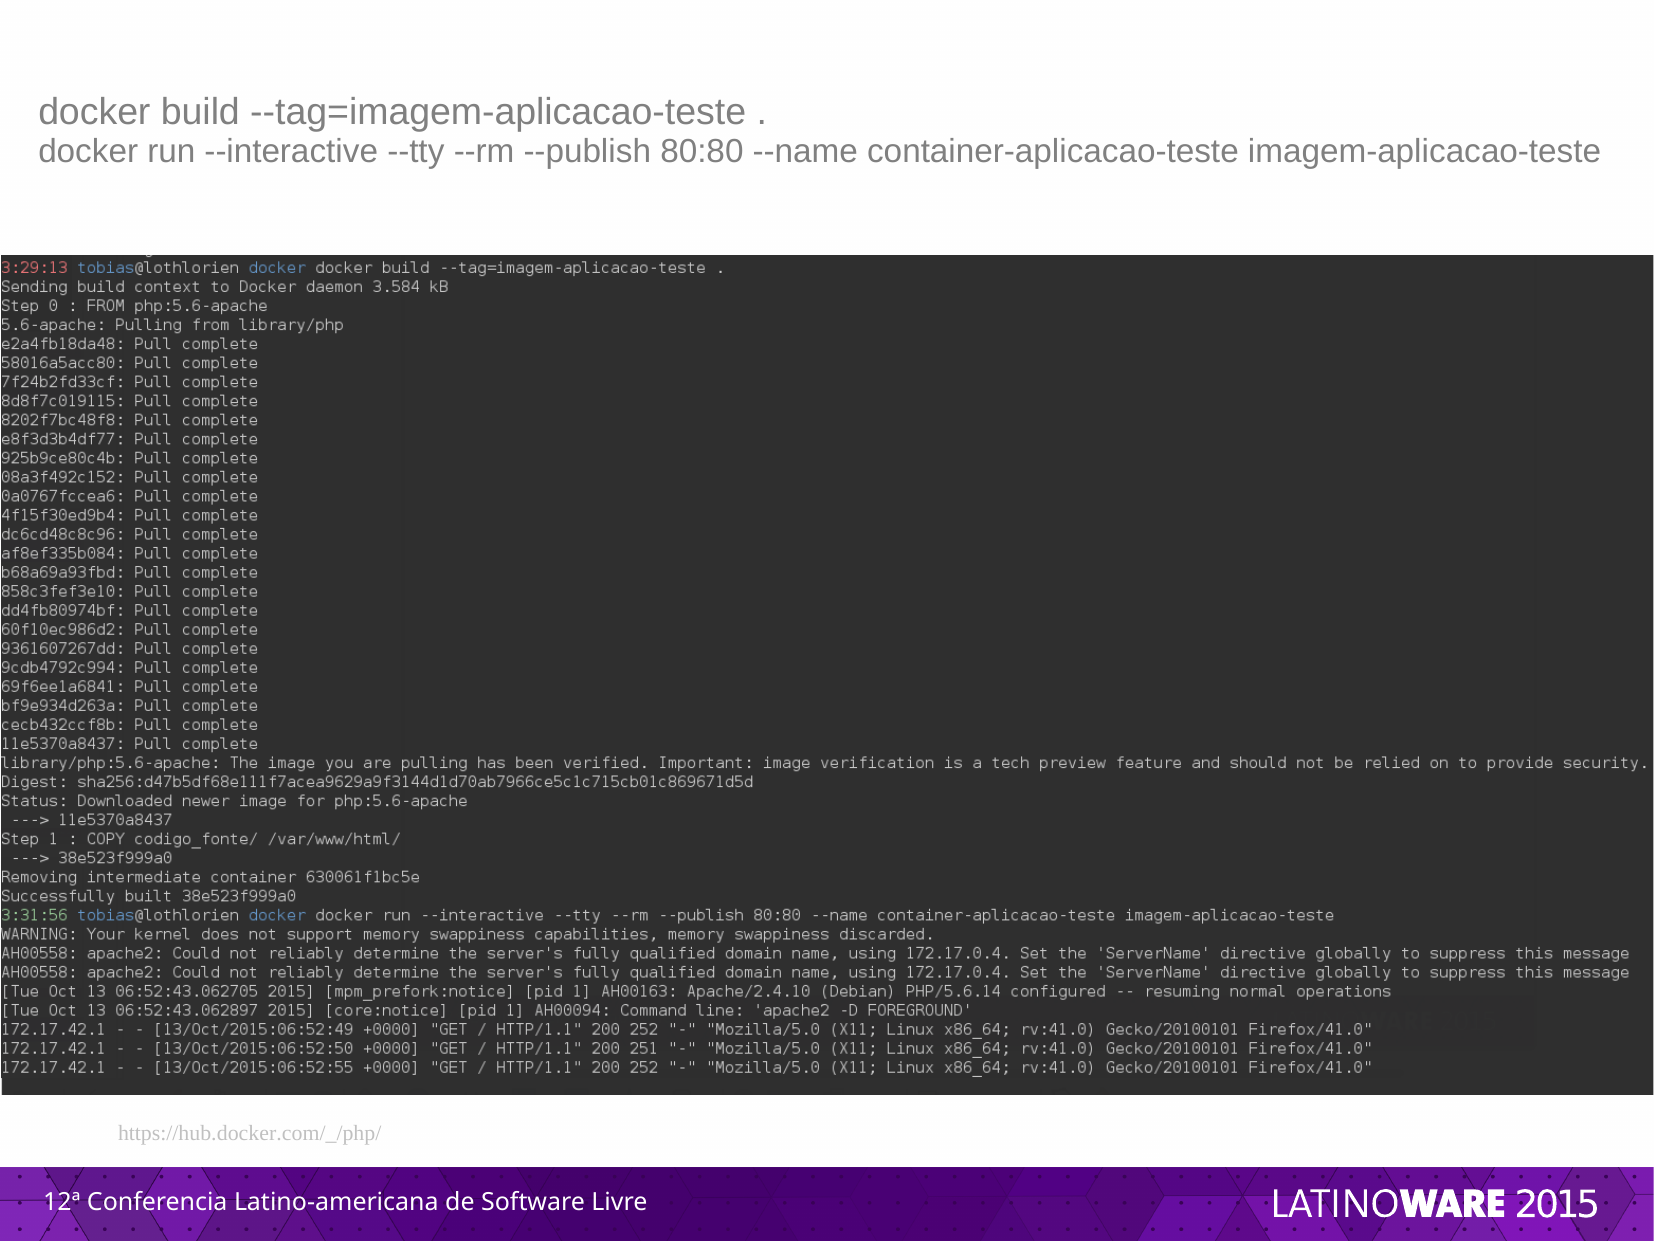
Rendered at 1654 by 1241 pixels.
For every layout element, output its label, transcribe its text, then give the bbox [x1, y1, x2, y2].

text_box docker build --tag=imagem-aplicacao-teste . docker run --interactive --tty --rm --publish 80:80 --name container-aplicacao-teste imagem-aplicacao-teste [23, 83, 1620, 178]
text_box https://hub.docker.com/_/php/ [118, 1062, 1536, 1146]
text_box 12ª Conferencia Latino-americana de Software Livre [28, 1176, 1127, 1234]
picture [0, 0, 1654, 1241]
